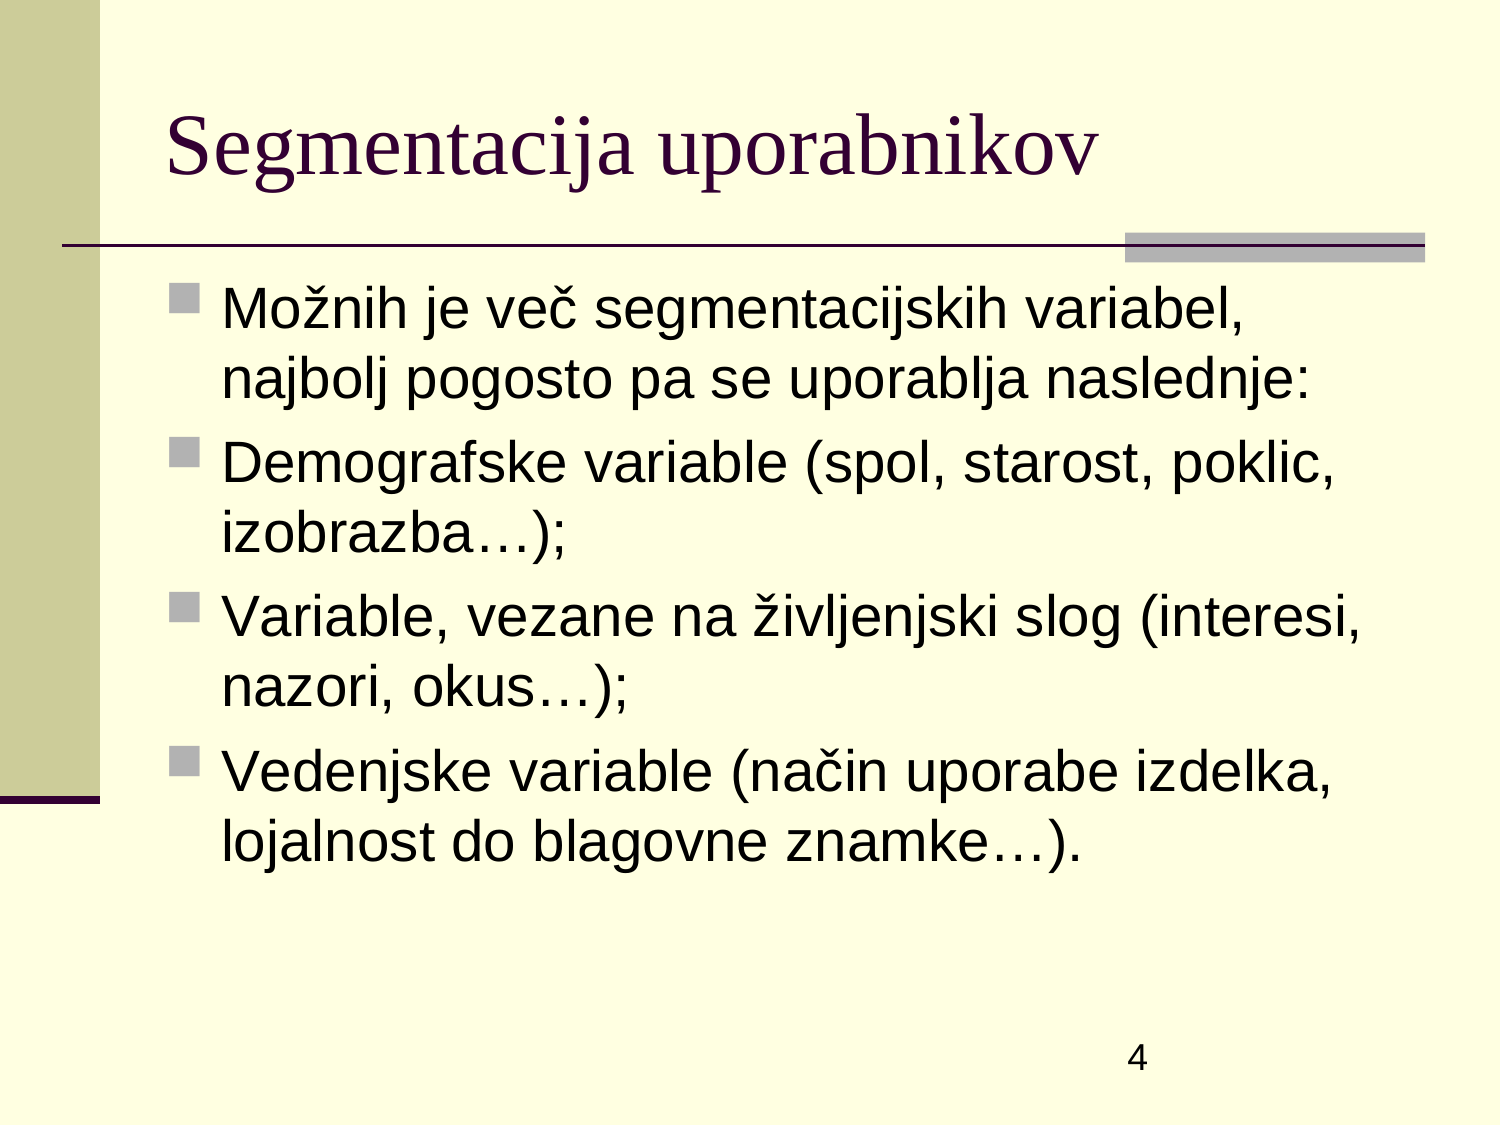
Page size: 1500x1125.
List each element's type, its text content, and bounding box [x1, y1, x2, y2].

list Možnih je več segmentacijskih variabel, najbolj pogosto pa se uporablja naslednje: Demografske variable (spol, starost, poklic, izobrazba…); Variable, vezane na življenjski slog (interesi, nazori, okus…); Vedenjske variable (način uporabe izdelka, lojalnost do blagovne znamke…). [150, 262, 1426, 1006]
title Segmentacija uporabnikov [150, 45, 1426, 234]
